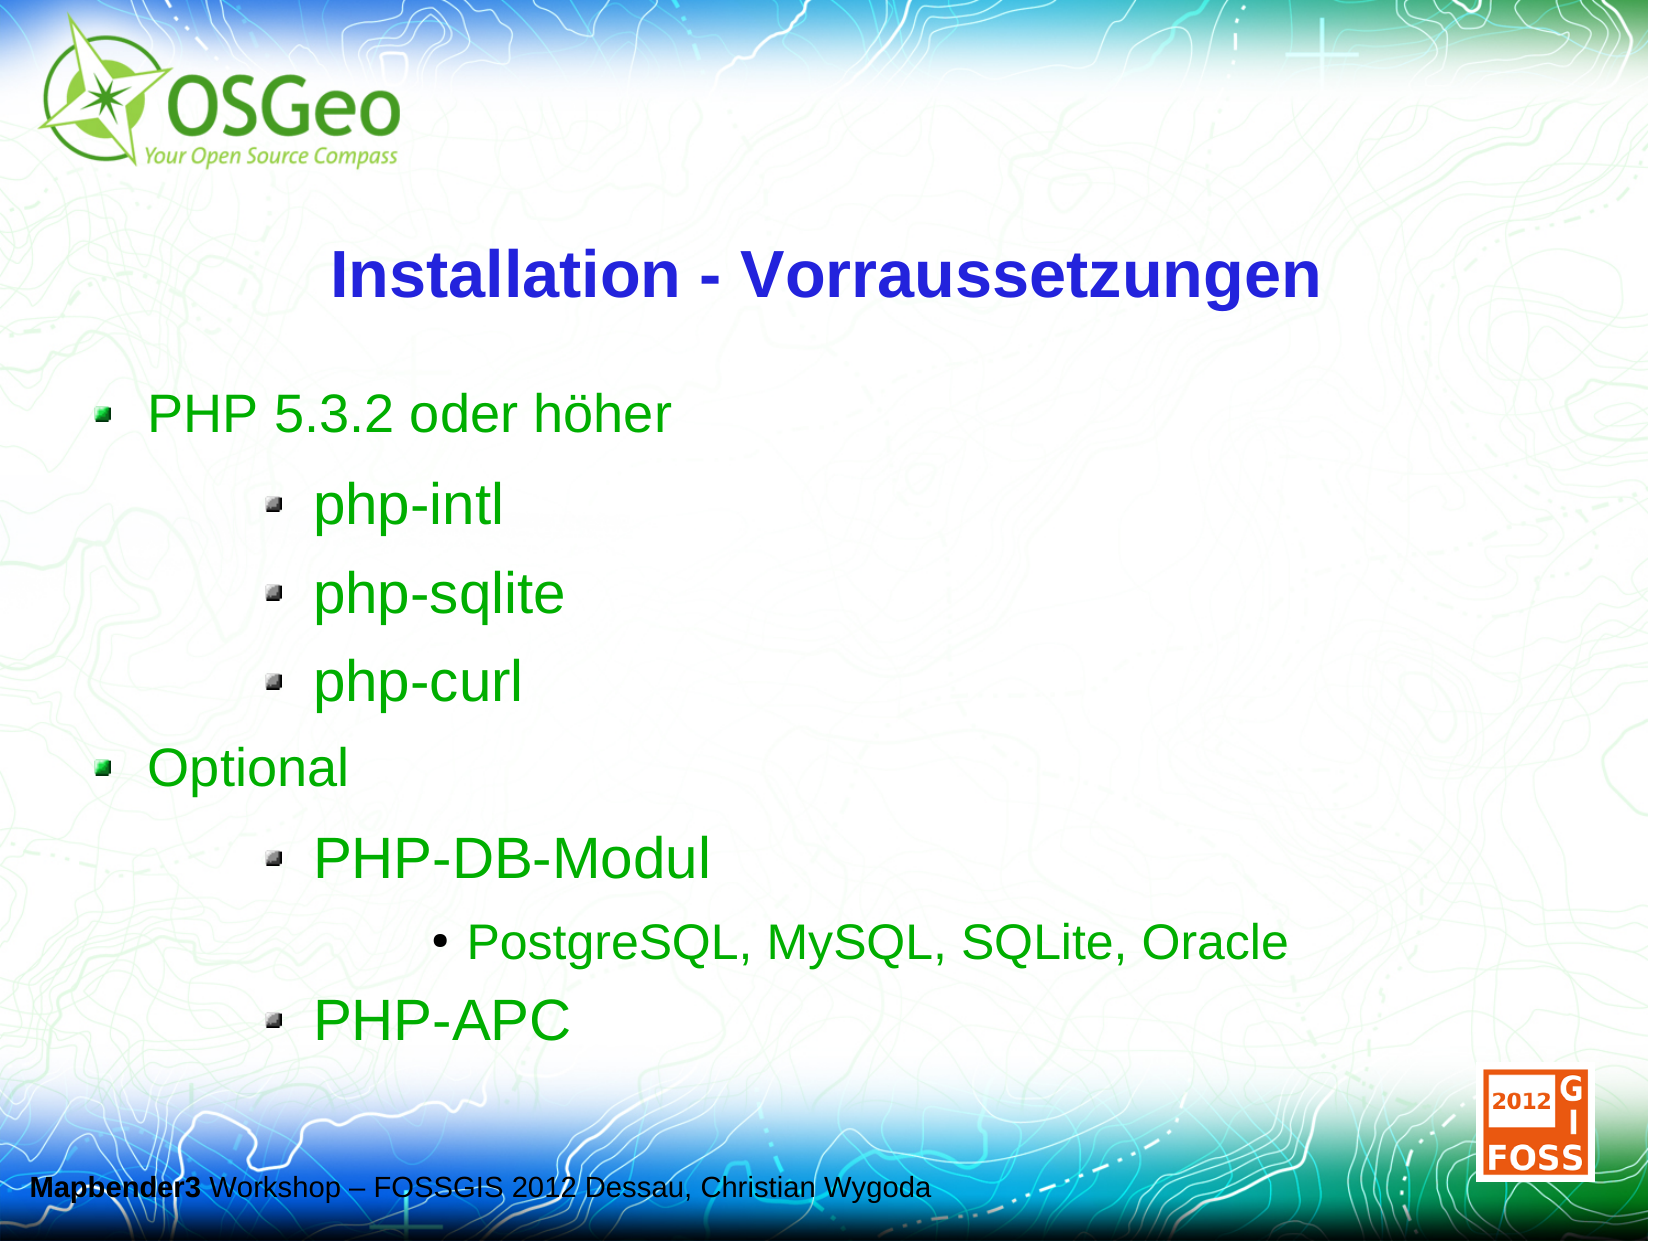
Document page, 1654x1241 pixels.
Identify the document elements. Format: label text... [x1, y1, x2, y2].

list PHP 5.3.2 oder höher php-intl php-sqlite php-curl Optional PHP-DB-Modul PostgreSQL, MySQL, SQLite, Oracle PHP-APC [76, 383, 1565, 1203]
title Installation - Vorraussetzungen [82, 200, 1571, 349]
picture [0, 0, 1648, 1241]
